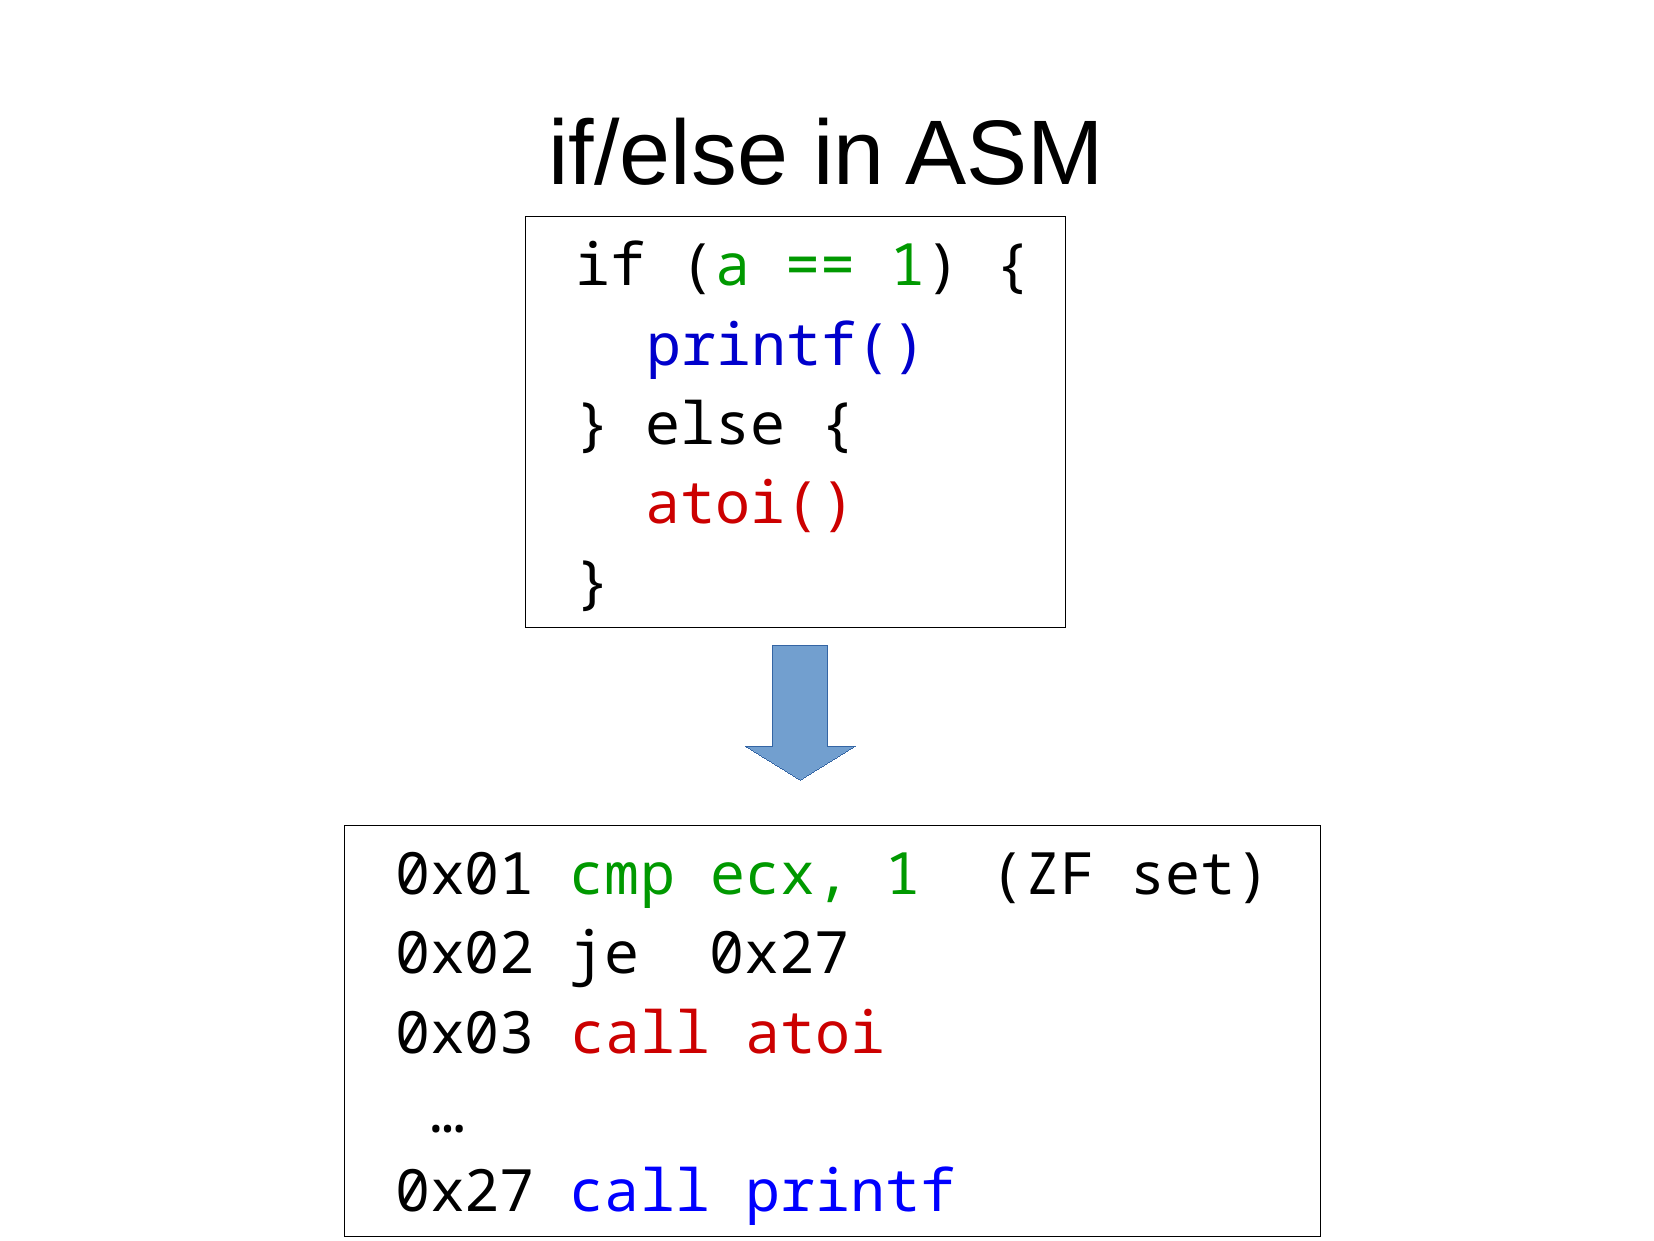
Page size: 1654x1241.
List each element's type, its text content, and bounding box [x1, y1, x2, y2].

text_box [745, 645, 856, 781]
text_box if (a == 1) { printf() } else { atoi() } [525, 216, 1066, 616]
text_box 0x01 cmp ecx, 1 (ZF set) 0x02 je 0x27 0x03 call atoi … 0x27 call printf [344, 825, 1321, 1160]
title if/else in ASM [82, 49, 1571, 257]
